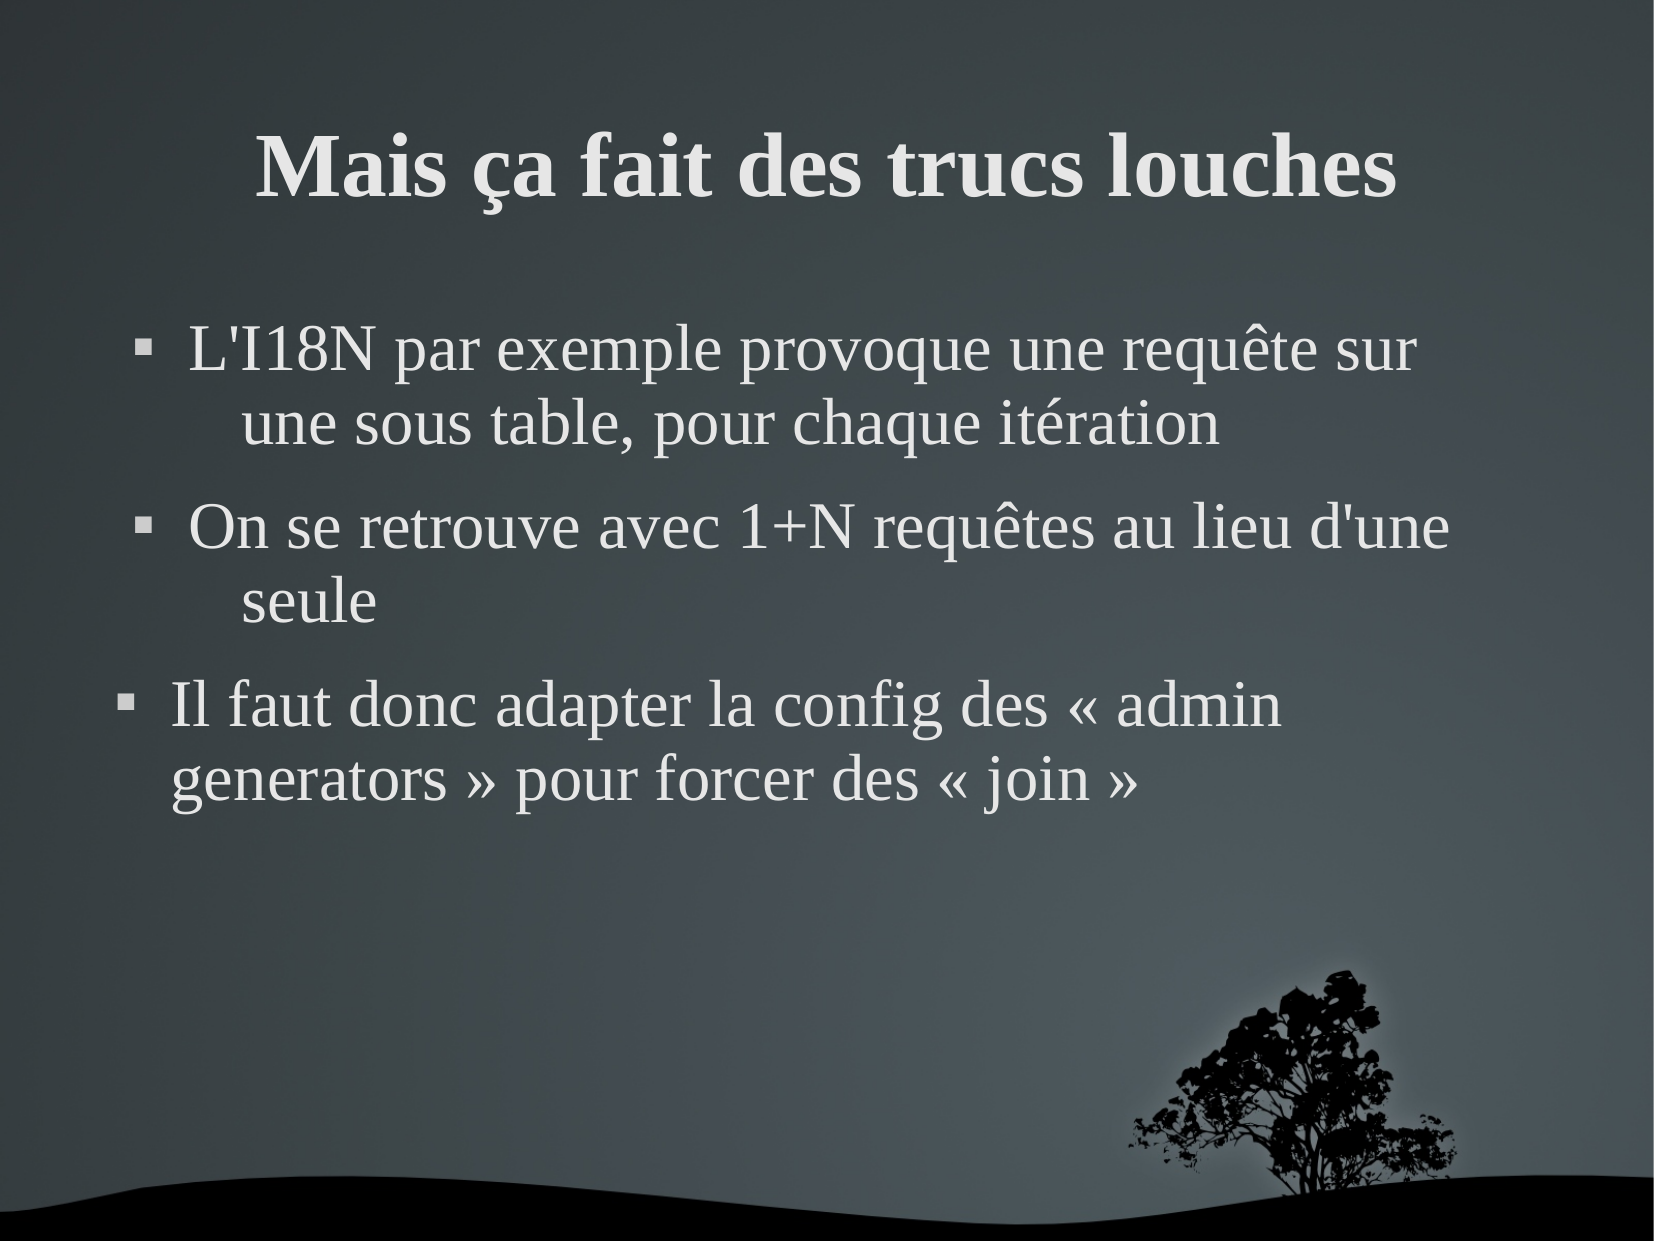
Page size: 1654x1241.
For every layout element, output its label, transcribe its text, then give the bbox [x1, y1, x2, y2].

title Mais ça fait des trucs louches [121, 61, 1534, 269]
picture [0, 0, 1654, 1241]
list L'I18N par exemple provoque une requête sur une sous table, pour chaque itération On se retrouve avec 1+N requêtes au lieu d'une seule Il faut donc adapter la config des « admin generators » pour forcer des « join » [99, 311, 1512, 856]
